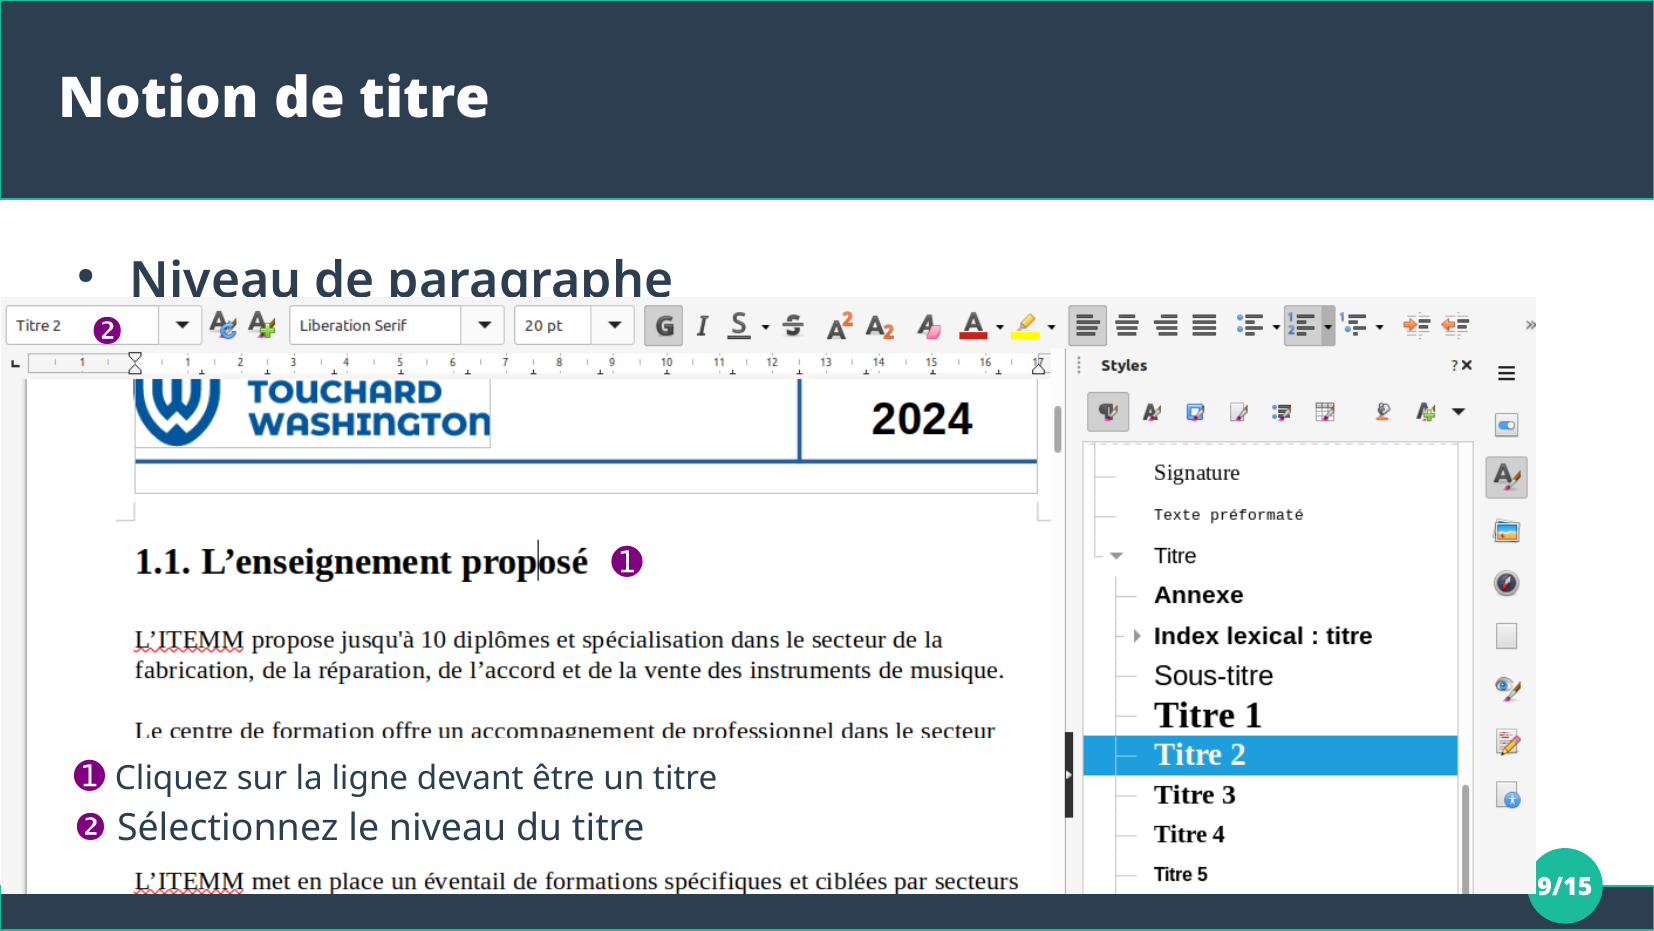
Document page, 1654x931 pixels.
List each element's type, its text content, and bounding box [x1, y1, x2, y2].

picture [1, 297, 1536, 894]
text_box  [75, 301, 139, 360]
title Notion de titre [59, 37, 1595, 155]
text_box ➊ [596, 531, 658, 590]
text_box ➊ Cliquez sur la ligne devant être un titre  Sélectionnez le niveau du titre [59, 738, 1034, 863]
list Niveau de paragraphe [59, 243, 1595, 864]
